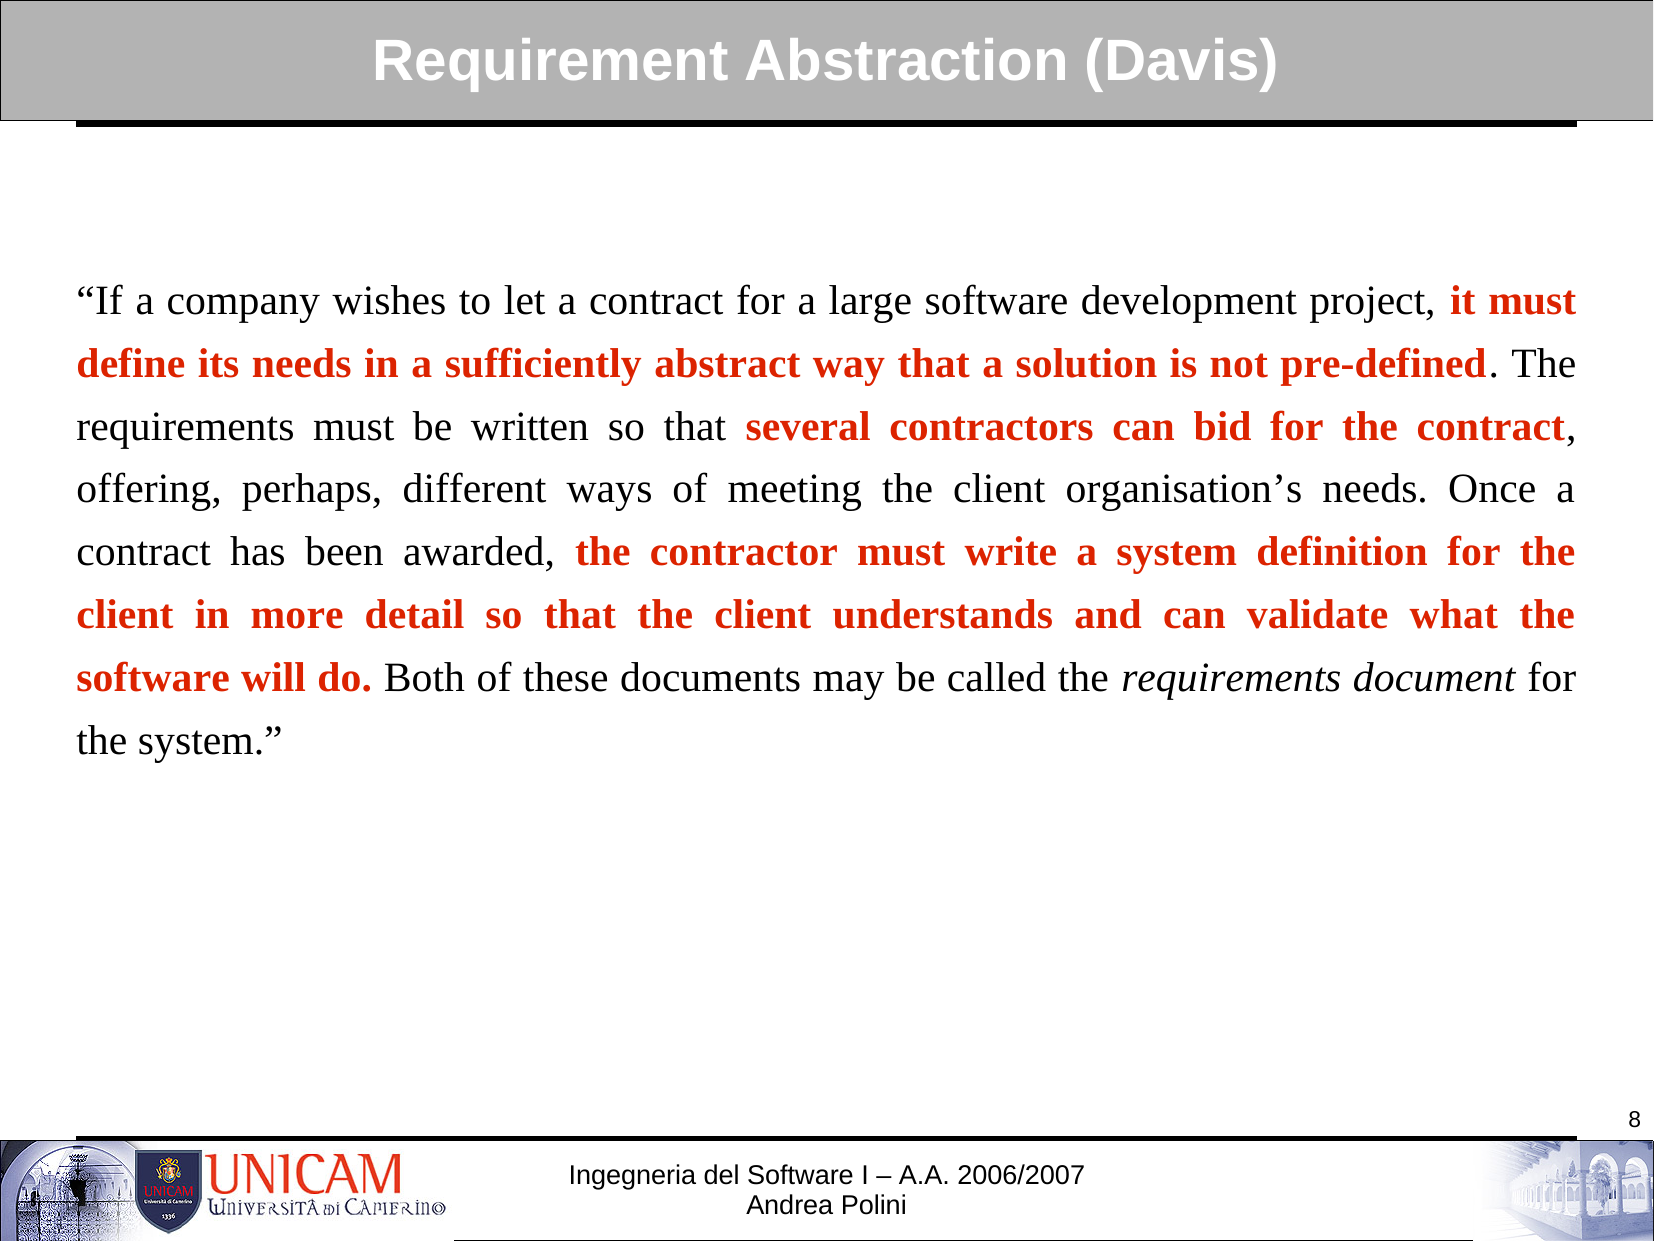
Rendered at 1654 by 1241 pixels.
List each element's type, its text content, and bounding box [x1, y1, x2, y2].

picture [0, 1141, 454, 1241]
title Requirement Abstraction (Davis) [0, 0, 1653, 121]
list “If a company wishes to let a contract for a large software development project, it must define its needs in a sufficiently abstract way that a solution is not pre-defined. The requirements must be written so that several contractors can bid for the contract, offering, perhaps, different ways of meeting the client organisation’s needs. Once a contract has been awarded, the contractor must write a system definition for the client in more detail so that the client understands and can validate what the software will do. Both of these documents may be called the requirements document for the system.” [76, 276, 1577, 903]
picture [1473, 1141, 1654, 1241]
